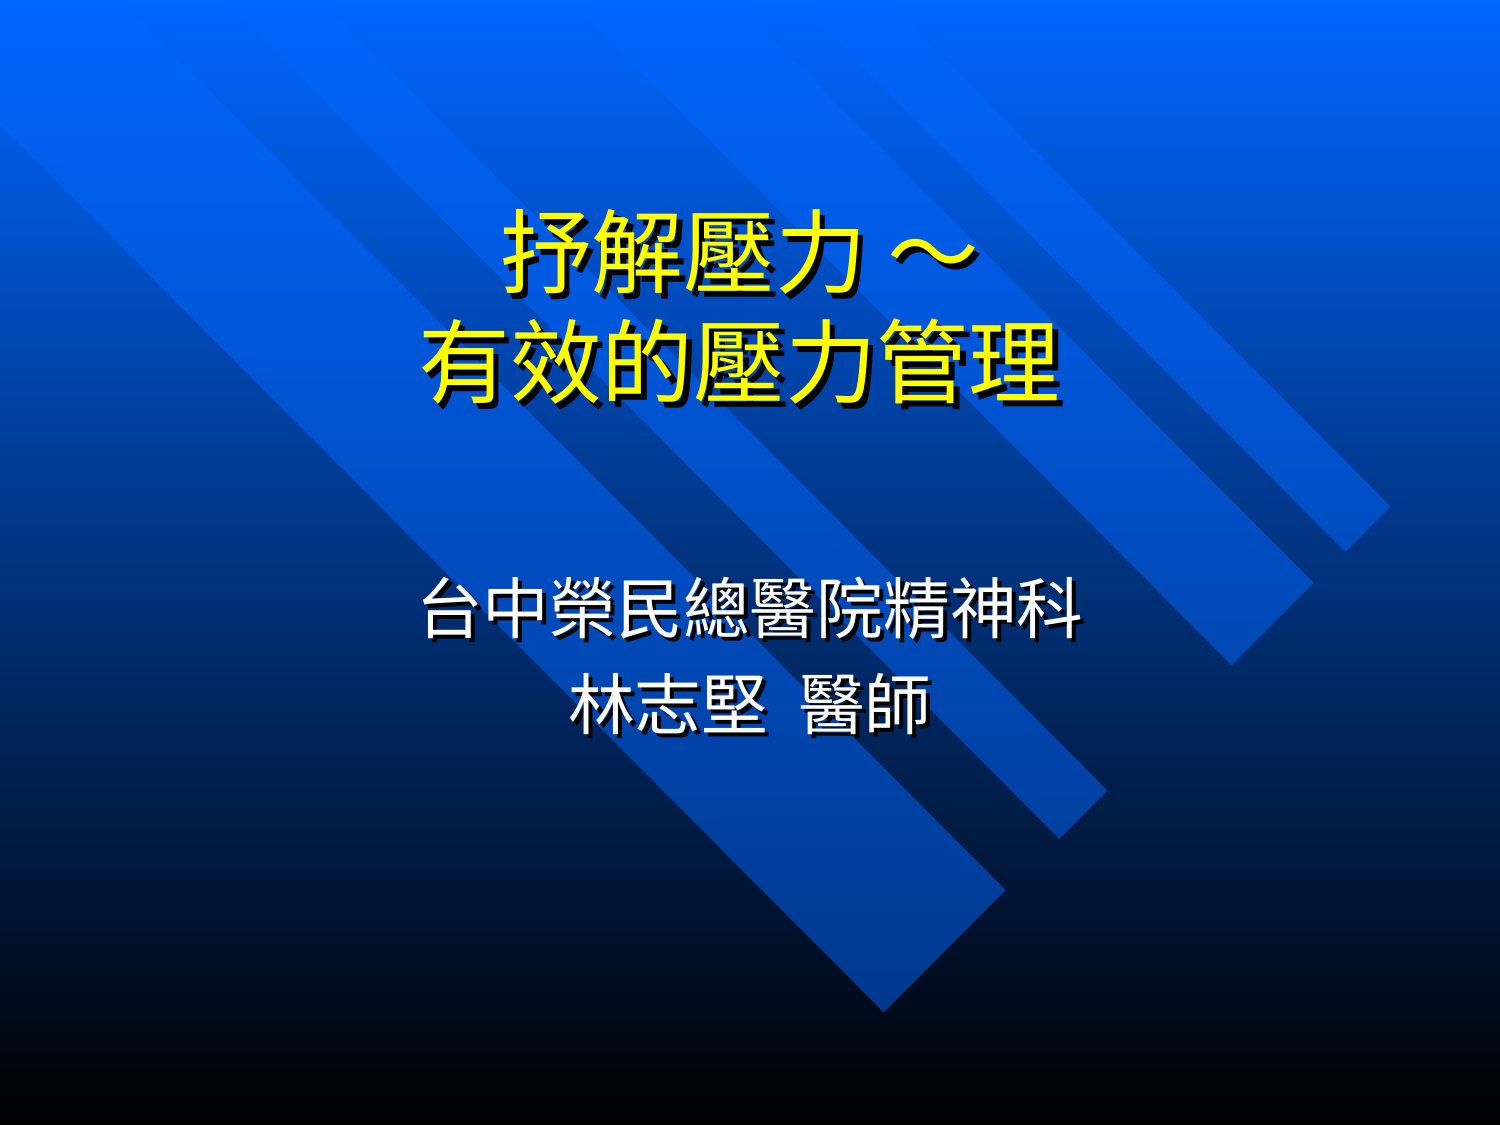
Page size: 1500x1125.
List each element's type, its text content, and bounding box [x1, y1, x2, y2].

title 抒解壓力 ～ 有效的壓力管理 [112, 187, 1388, 376]
subtitle 台中榮民總醫院精神科 林志堅 醫師 [225, 462, 1276, 751]
